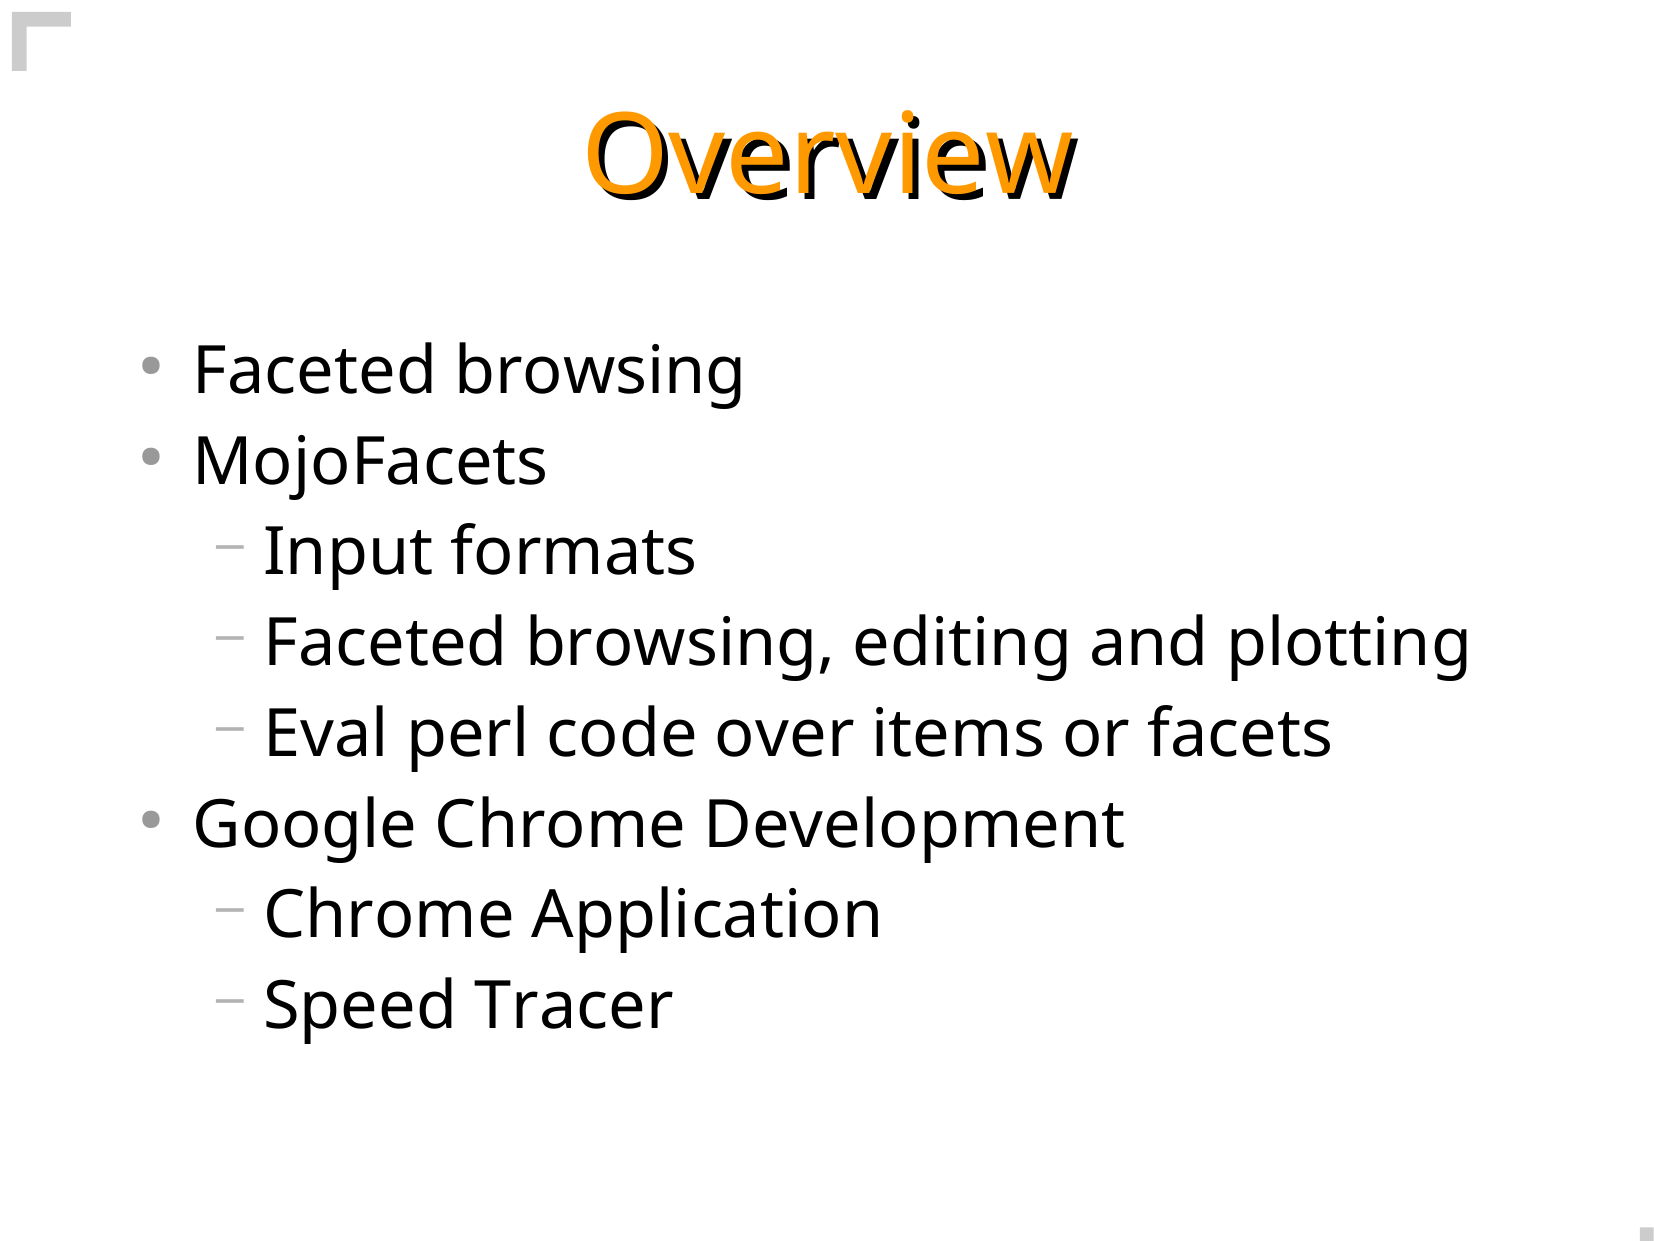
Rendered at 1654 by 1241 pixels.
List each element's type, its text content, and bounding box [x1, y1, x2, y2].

list Faceted browsing MojoFacets Input formats Faceted browsing, editing and plotting Eval perl code over items or facets Google Chrome Development Chrome Application Speed Tracer [121, 322, 1561, 1132]
title Overview [121, 46, 1534, 254]
